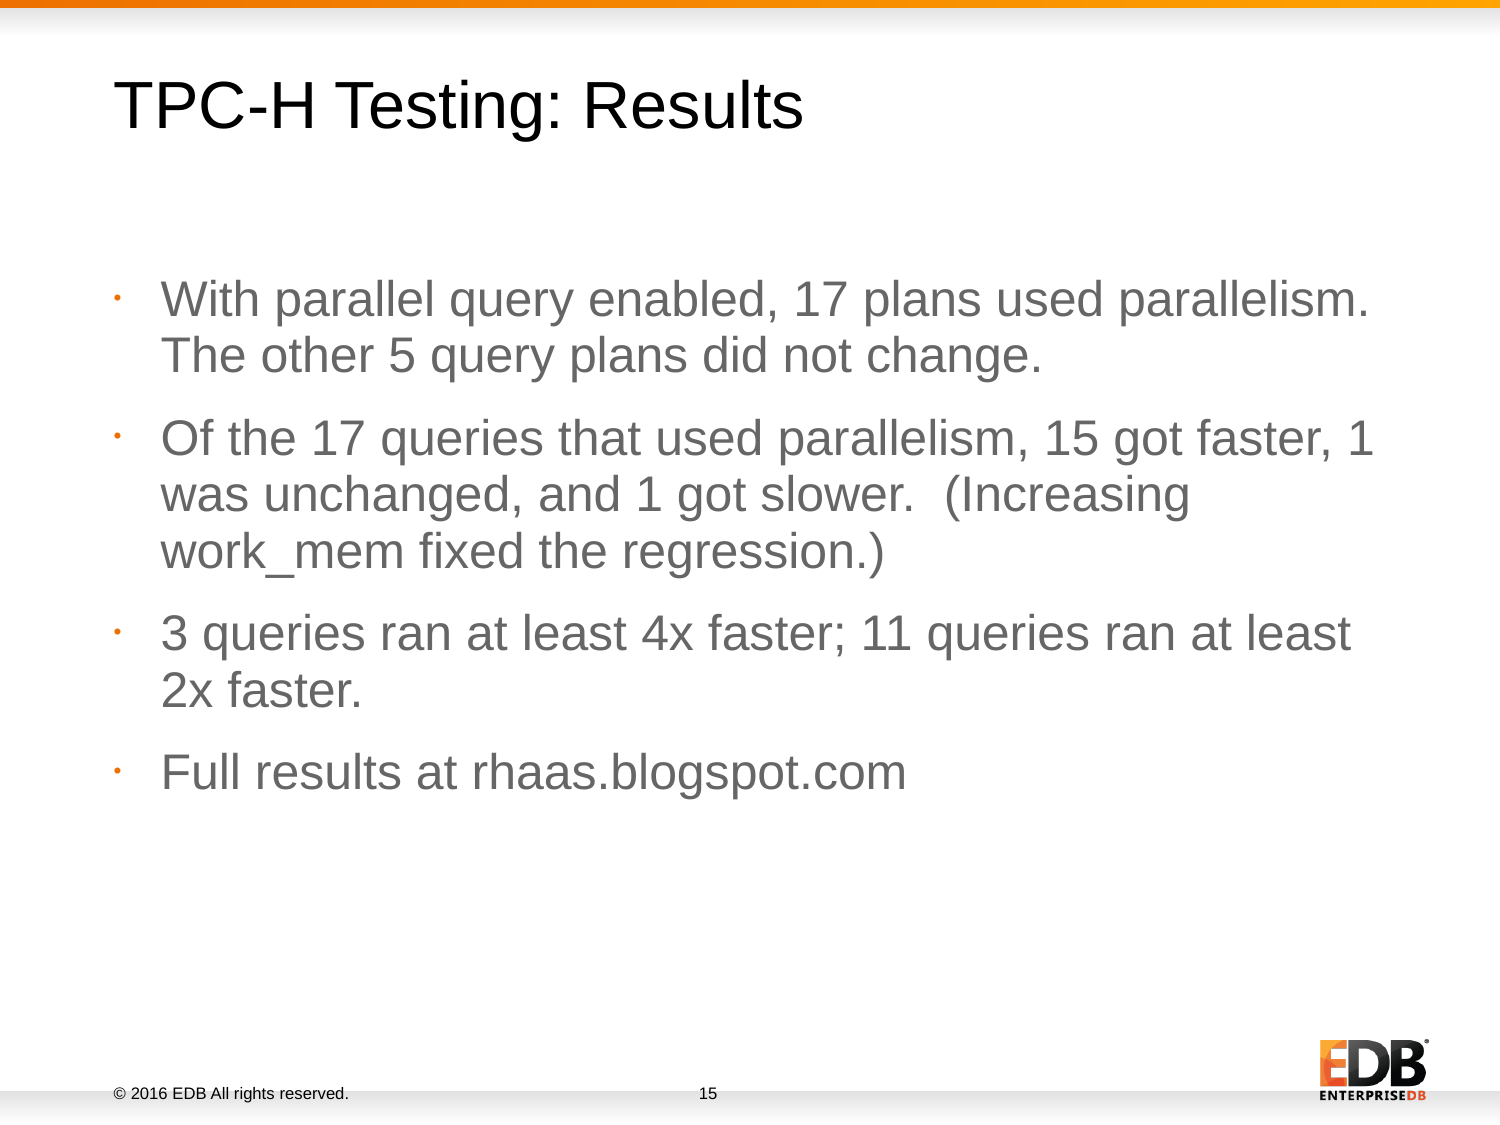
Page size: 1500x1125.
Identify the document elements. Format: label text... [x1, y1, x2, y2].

picture [1318, 1036, 1430, 1101]
title TPC-H Testing: Results [98, 26, 1403, 188]
list With parallel query enabled, 17 plans used parallelism. The other 5 query plans did not change. Of the 17 queries that used parallelism, 15 got faster, 1 was unchanged, and 1 got slower. (Increasing work_mem fixed the regression.) 3 queries ran at least 4x faster; 11 queries ran at least 2x faster. Full results at rhaas.blogspot.com [98, 263, 1403, 984]
